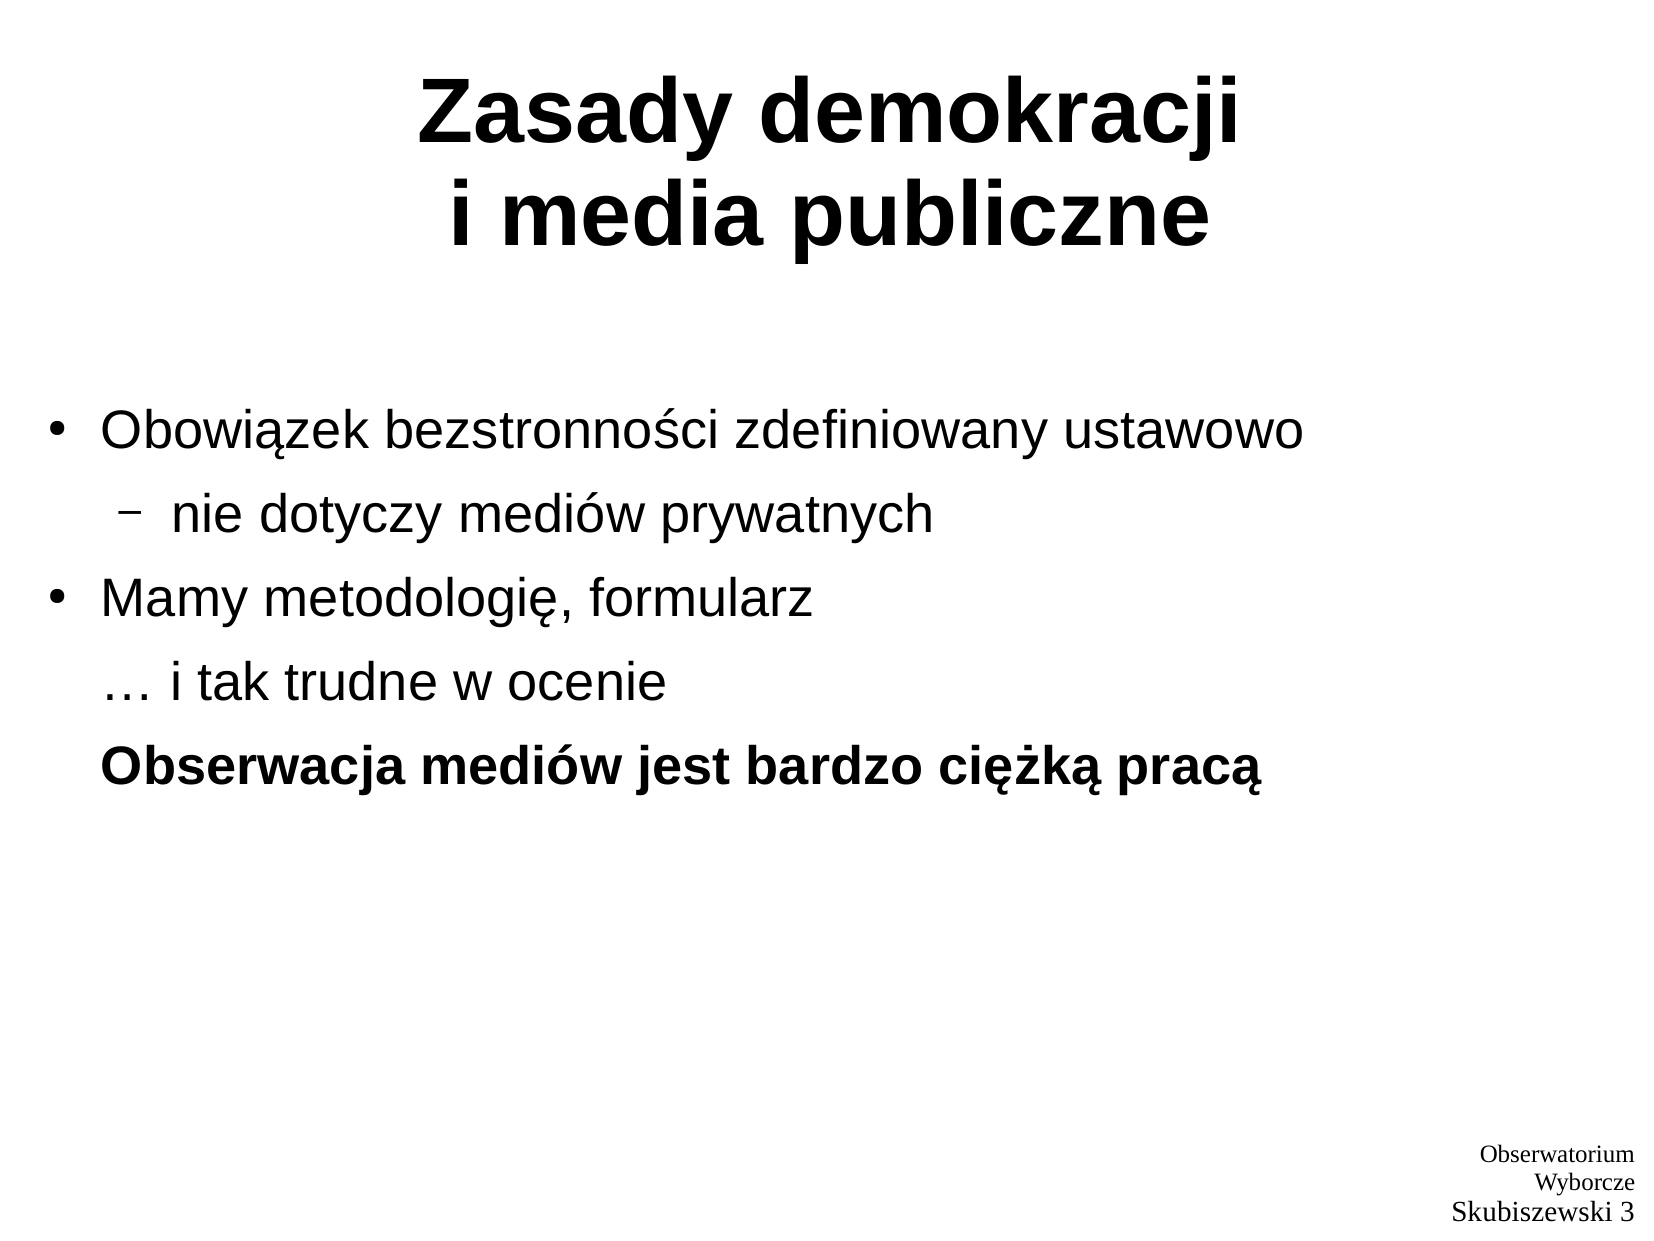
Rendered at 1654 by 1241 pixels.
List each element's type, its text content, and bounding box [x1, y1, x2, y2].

list Obowiązek bezstronności zdefiniowany ustawowo nie dotyczy mediów prywatnych Mamy metodologię, formularz … i tak trudne w ocenie Obserwacja mediów jest bardzo ciężką pracą [30, 314, 1583, 1155]
title Zasady demokracji i media publiczne [86, 60, 1575, 314]
